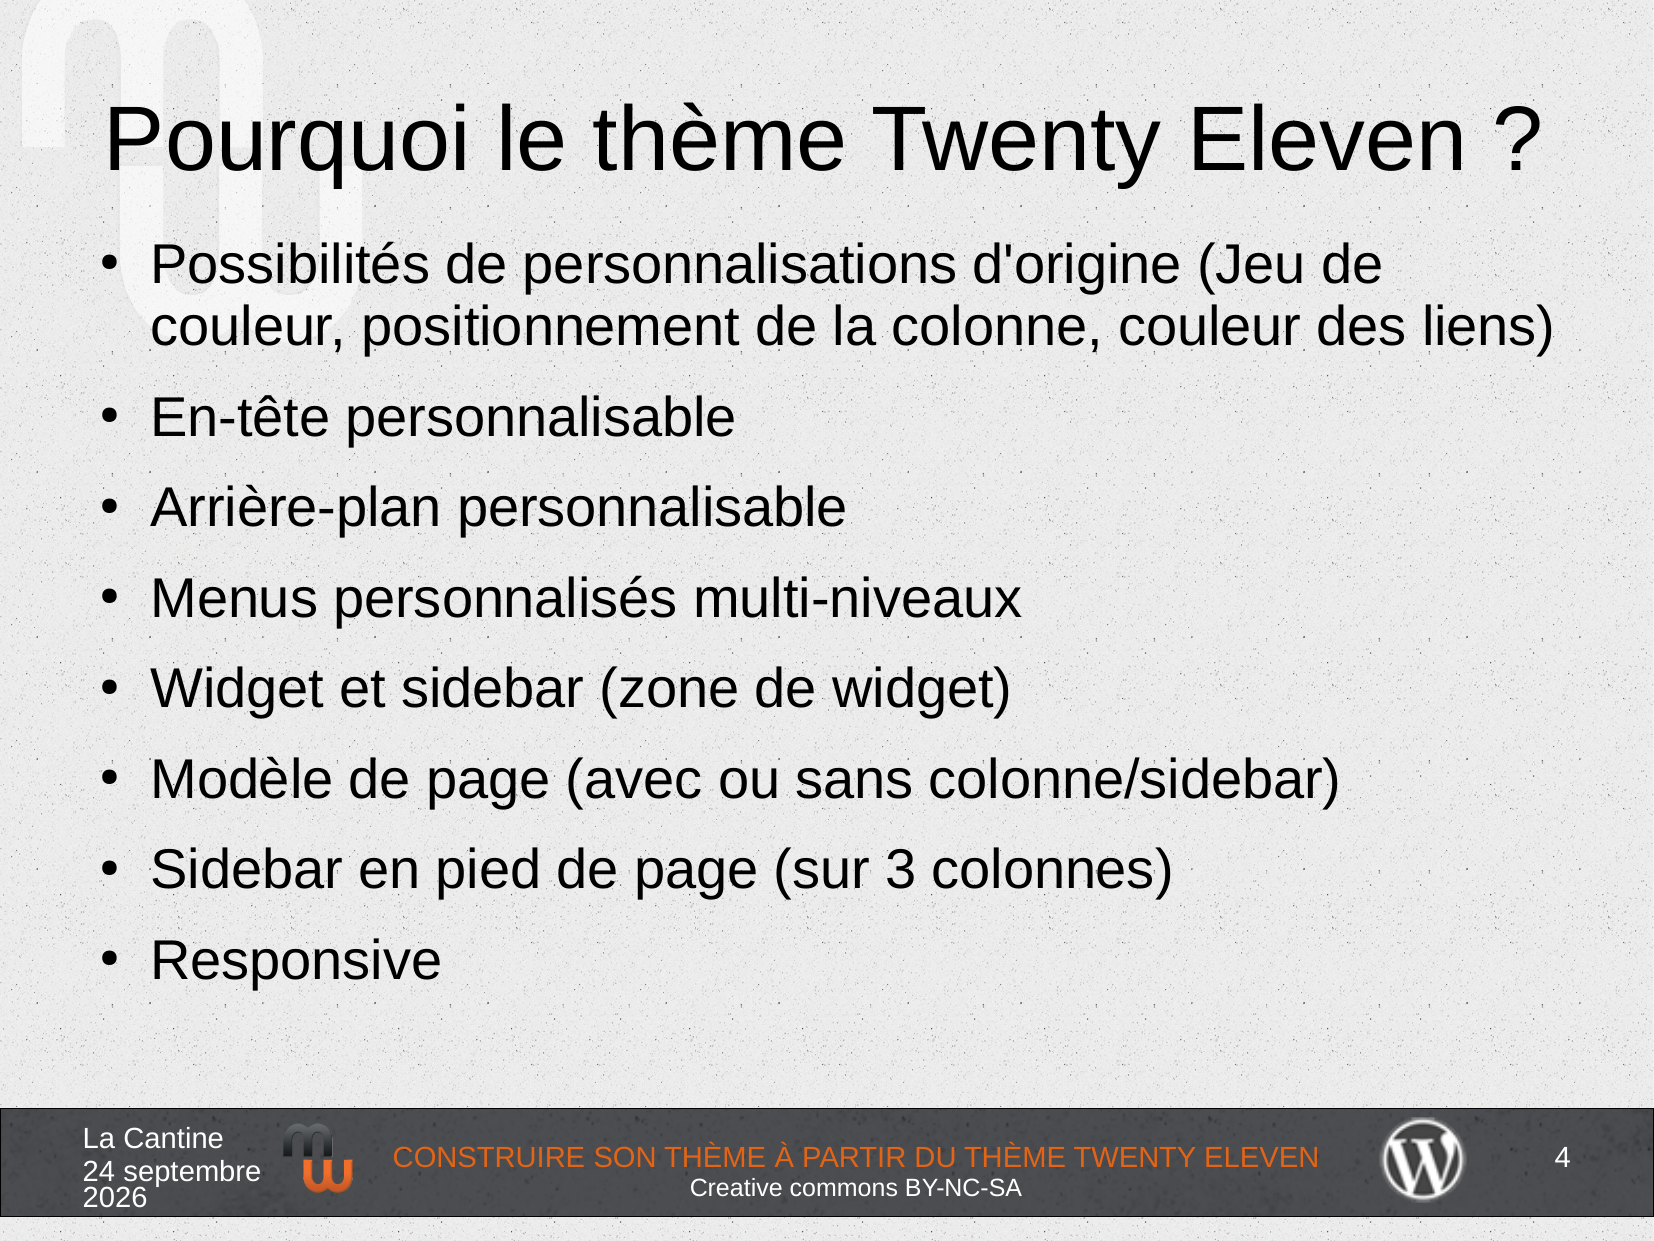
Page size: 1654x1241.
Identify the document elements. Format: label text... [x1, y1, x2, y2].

list Possibilités de personnalisations d'origine (Jeu de couleur, positionnement de la colonne, couleur des liens) En-tête personnalisable Arrière-plan personnalisable Menus personnalisés multi-niveaux Widget et sidebar (zone de widget) Modèle de page (avec ou sans colonne/sidebar) Sidebar en pied de page (sur 3 colonnes) Responsive [82, 232, 1571, 1052]
title Pourquoi le thème Twenty Eleven ? [80, 35, 1570, 243]
picture [0, 0, 1654, 1216]
picture [0, 1217, 1654, 1241]
